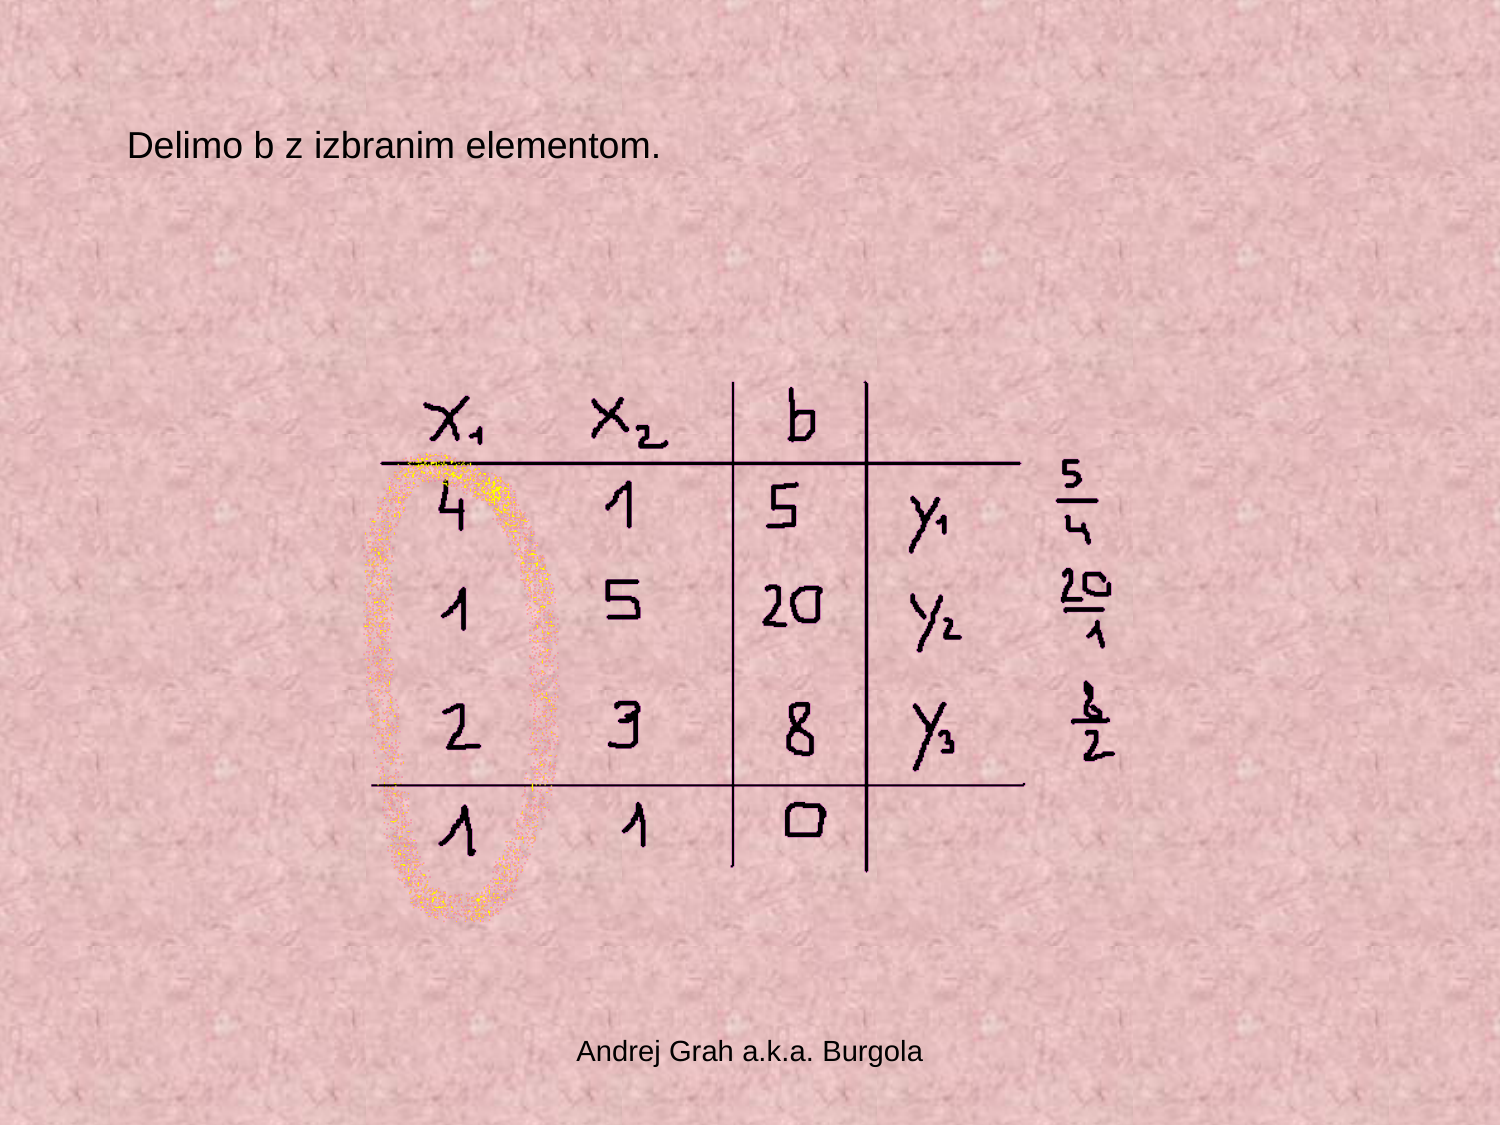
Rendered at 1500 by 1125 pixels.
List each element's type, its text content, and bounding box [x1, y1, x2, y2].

text_box Delimo b z izbranim elementom. [112, 113, 1270, 174]
picture [0, 0, 1500, 1125]
text_box Andrej Grah a.k.a. Burgola [512, 1024, 988, 1103]
